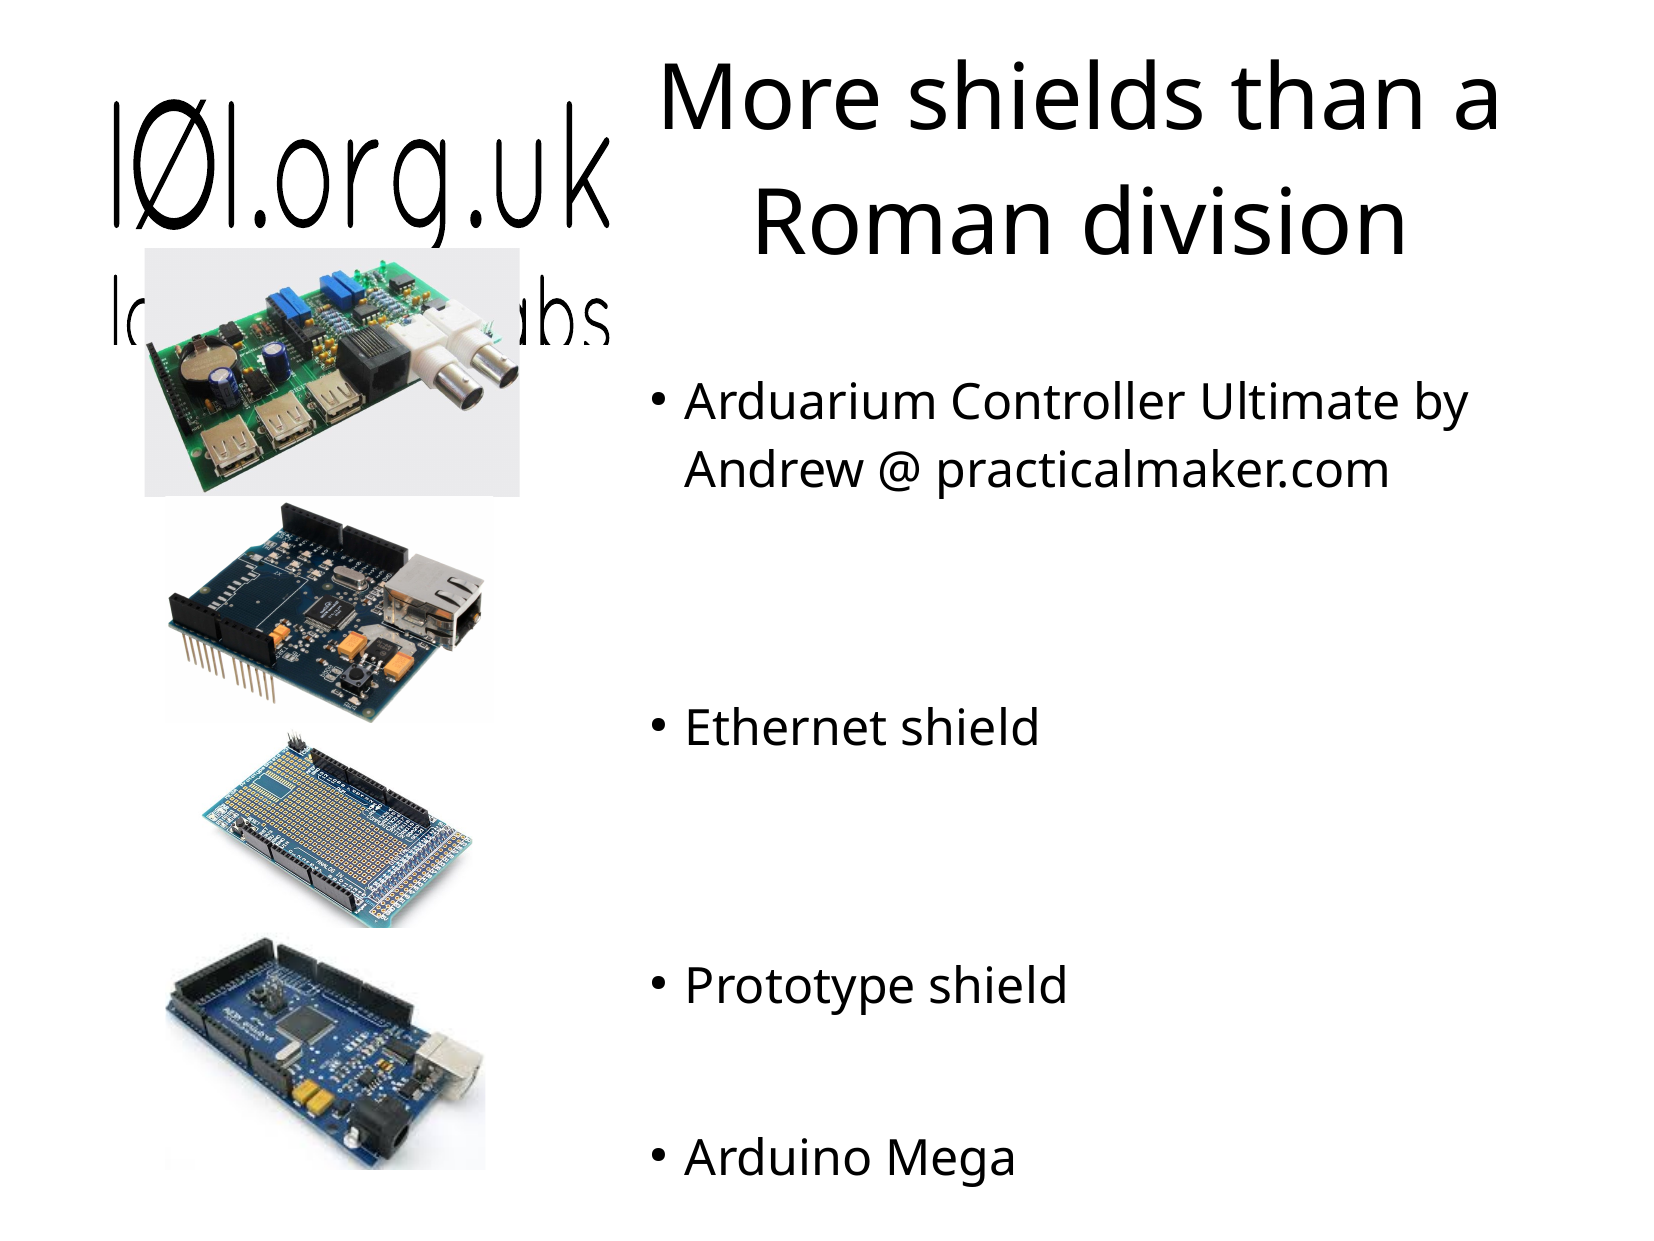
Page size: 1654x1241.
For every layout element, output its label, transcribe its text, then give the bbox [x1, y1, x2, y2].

text_box Arduarium Controller Ultimate by Andrew @ practicalmaker.com Ethernet shield Prototype shield Arduino Mega [614, 366, 1607, 1120]
picture [144, 248, 520, 723]
title More shields than a Roman division [590, 49, 1571, 264]
picture [165, 725, 486, 1170]
